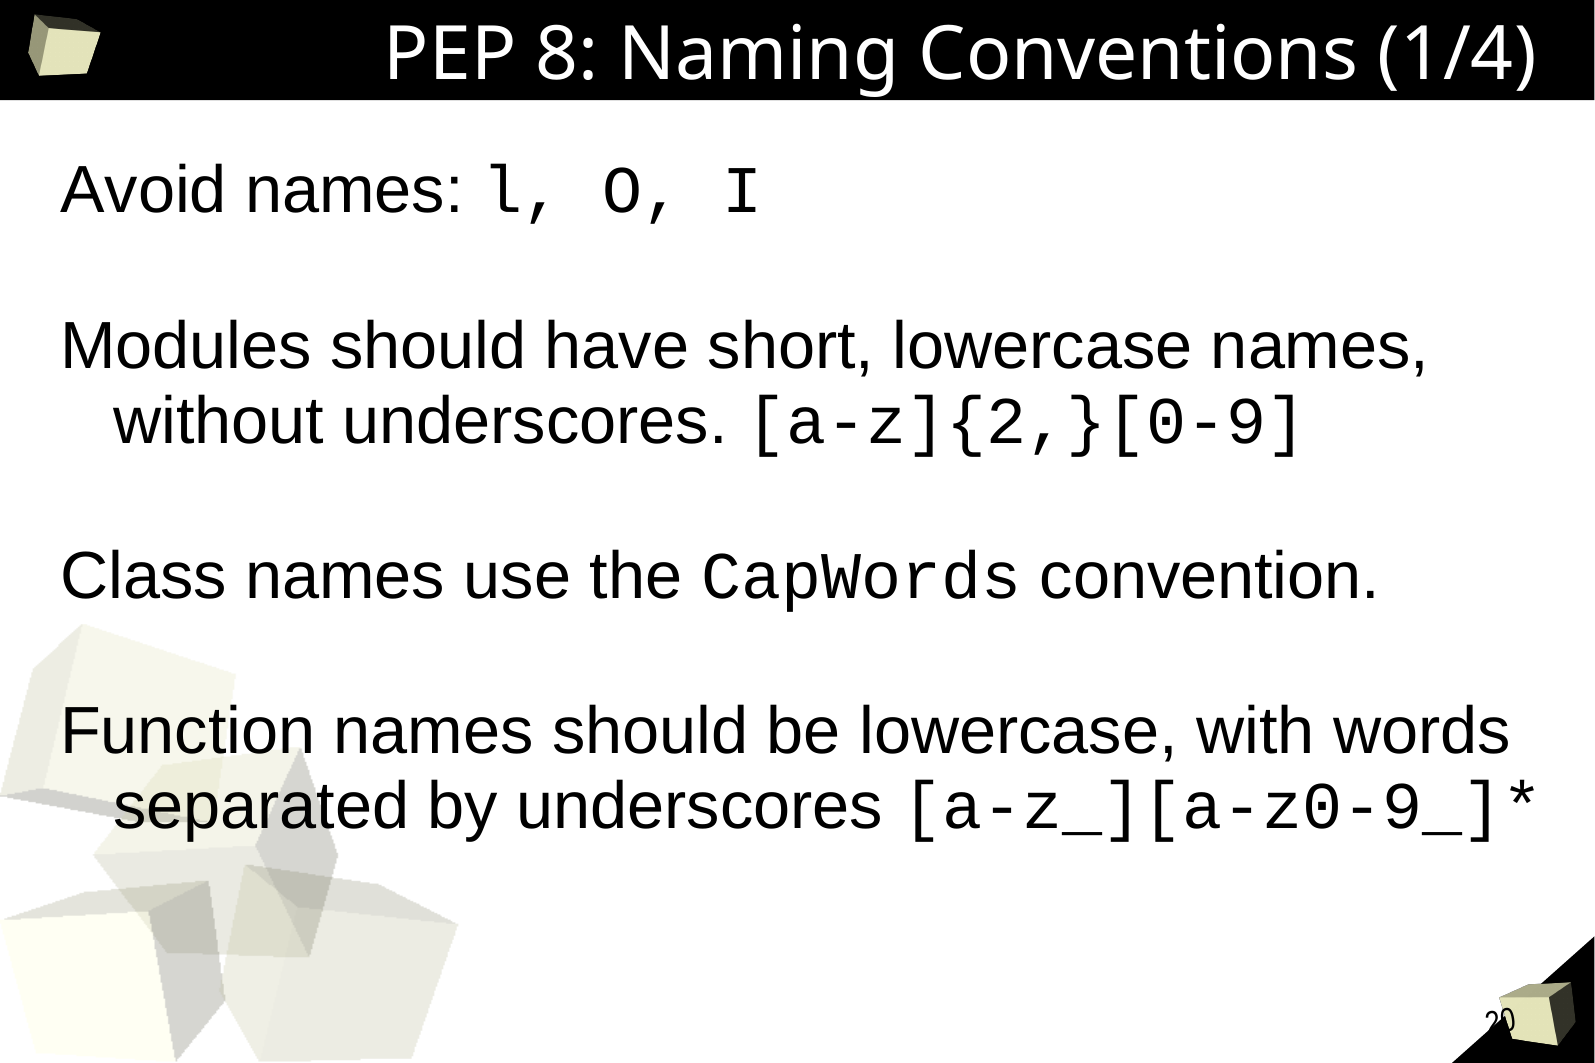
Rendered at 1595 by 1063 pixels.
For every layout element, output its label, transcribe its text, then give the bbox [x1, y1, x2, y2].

list Avoid names: l, O, I Modules should have short, lowercase names, without underscores. [a-z]{2,}[0-9] Class names use the CapWords convention. Function names should be lowercase, with words separated by underscores [a-z_][a-z0-9_]* [42, 151, 1554, 1041]
title PEP 8: Naming Conventions (1/4) [113, 0, 1538, 104]
picture [0, 623, 460, 1063]
